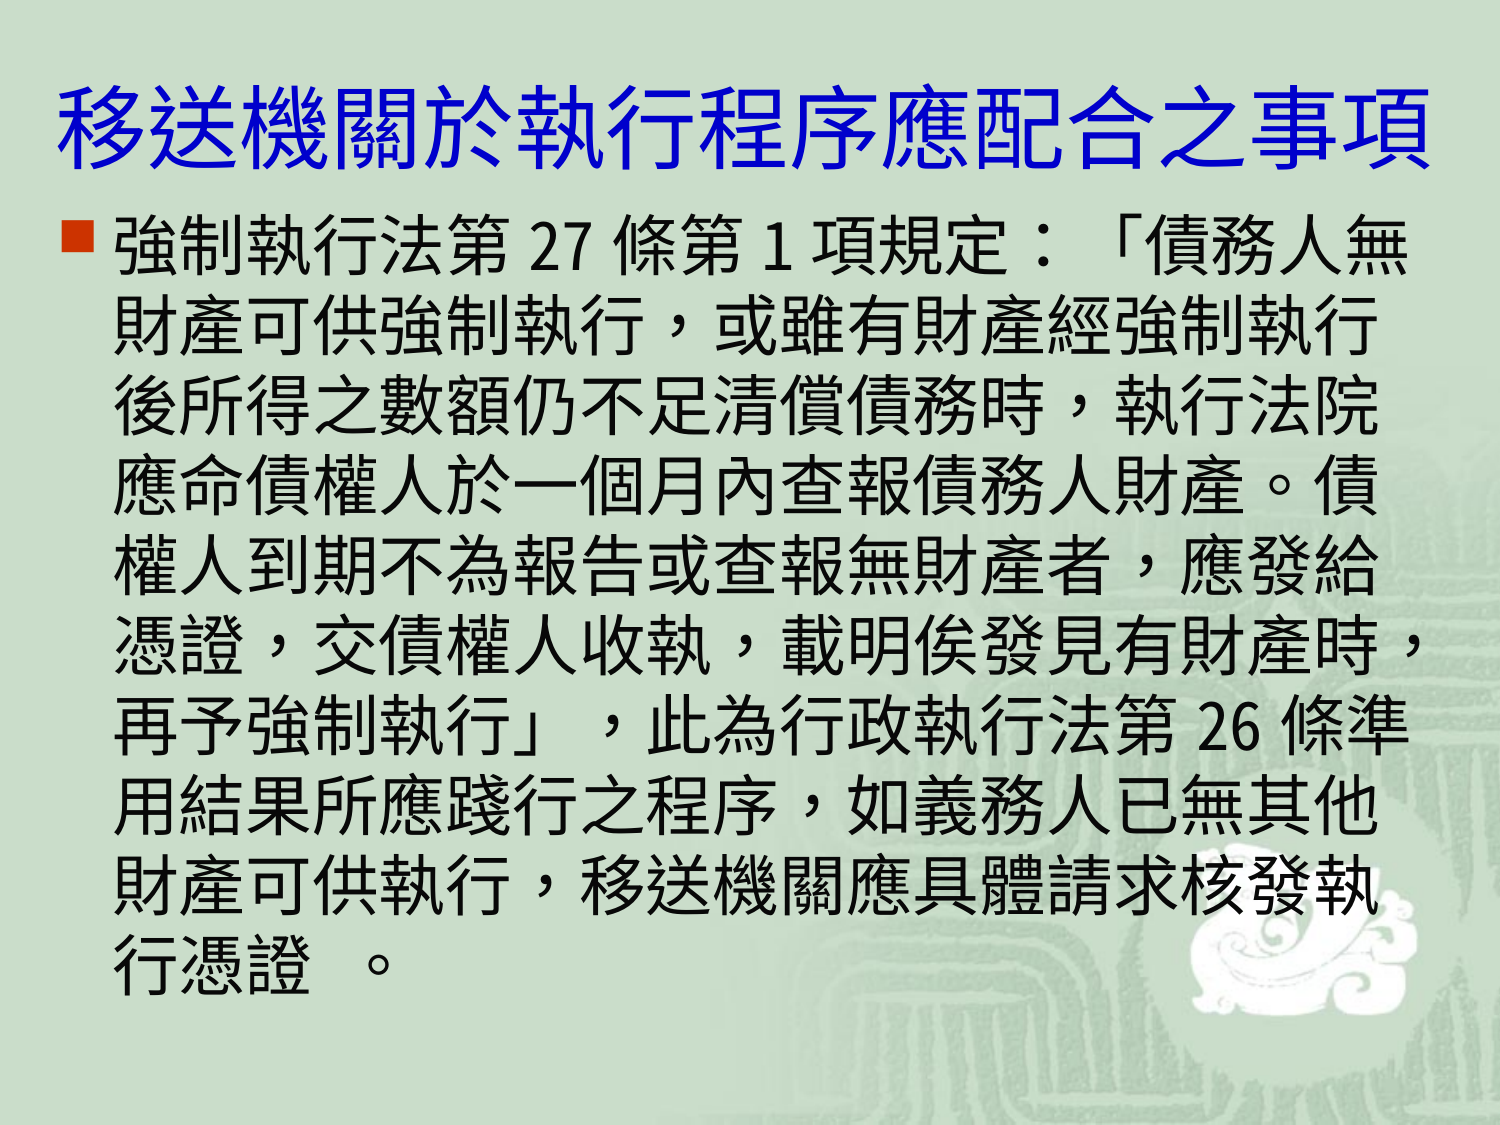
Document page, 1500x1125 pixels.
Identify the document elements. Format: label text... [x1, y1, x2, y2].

picture [0, 0, 1500, 1125]
title 移送機關於執行程序應配合之事項 [29, 62, 1459, 188]
list 強制執行法第27條第1項規定：「債務人無財產可供強制執行，或雖有財產經強制執行後所得之數額仍不足清償債務時，執行法院應命債權人於一個月內查報債務人財產。債權人到期不為報告或查報無財產者，應發給憑證，交債權人收執，載明俟發見有財產時，再予強制執行」，此為行政執行法第26條準用結果所應踐行之程序，如義務人已無其他財產可供執行，移送機關應具體請求核發執行憑證 。 [41, 196, 1459, 1000]
